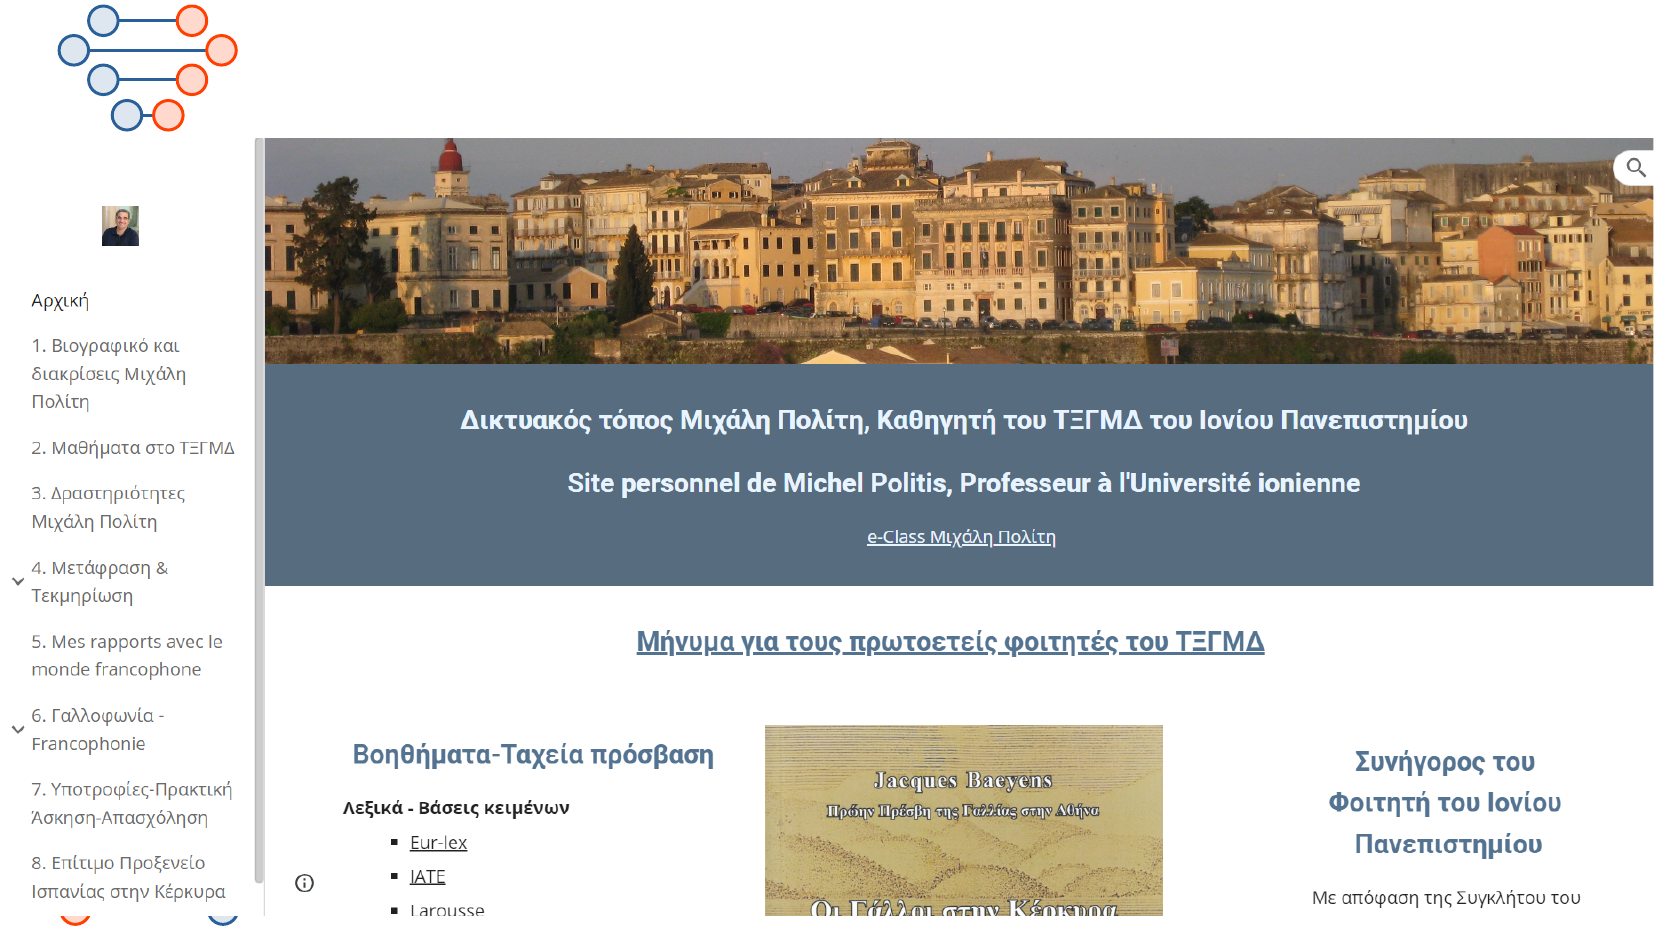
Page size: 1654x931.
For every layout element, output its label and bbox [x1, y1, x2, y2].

picture [0, 138, 1654, 916]
